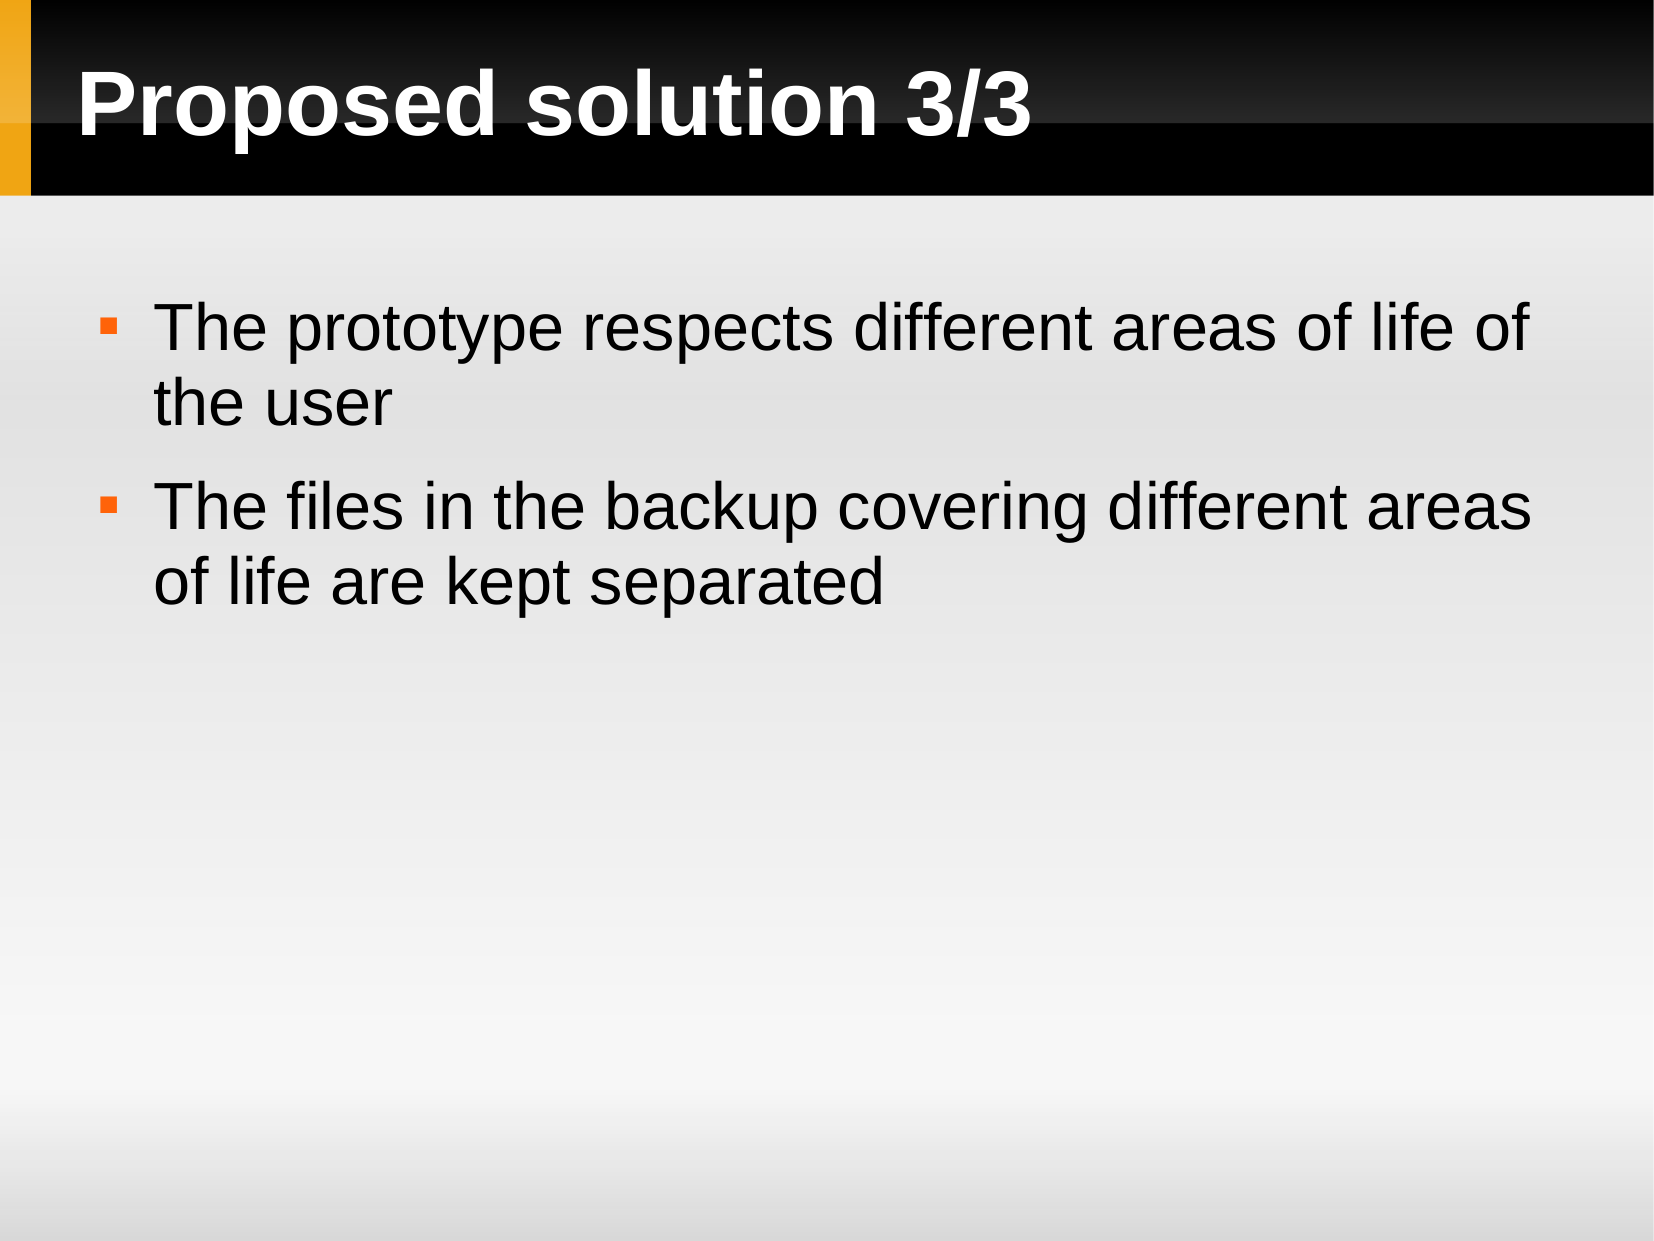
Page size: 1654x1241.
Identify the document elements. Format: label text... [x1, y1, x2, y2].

picture [0, 0, 1654, 1241]
list The prototype respects different areas of life of the user The files in the backup covering different areas of life are kept separated [82, 290, 1571, 1094]
title Proposed solution 3/3 [76, 7, 1565, 200]
